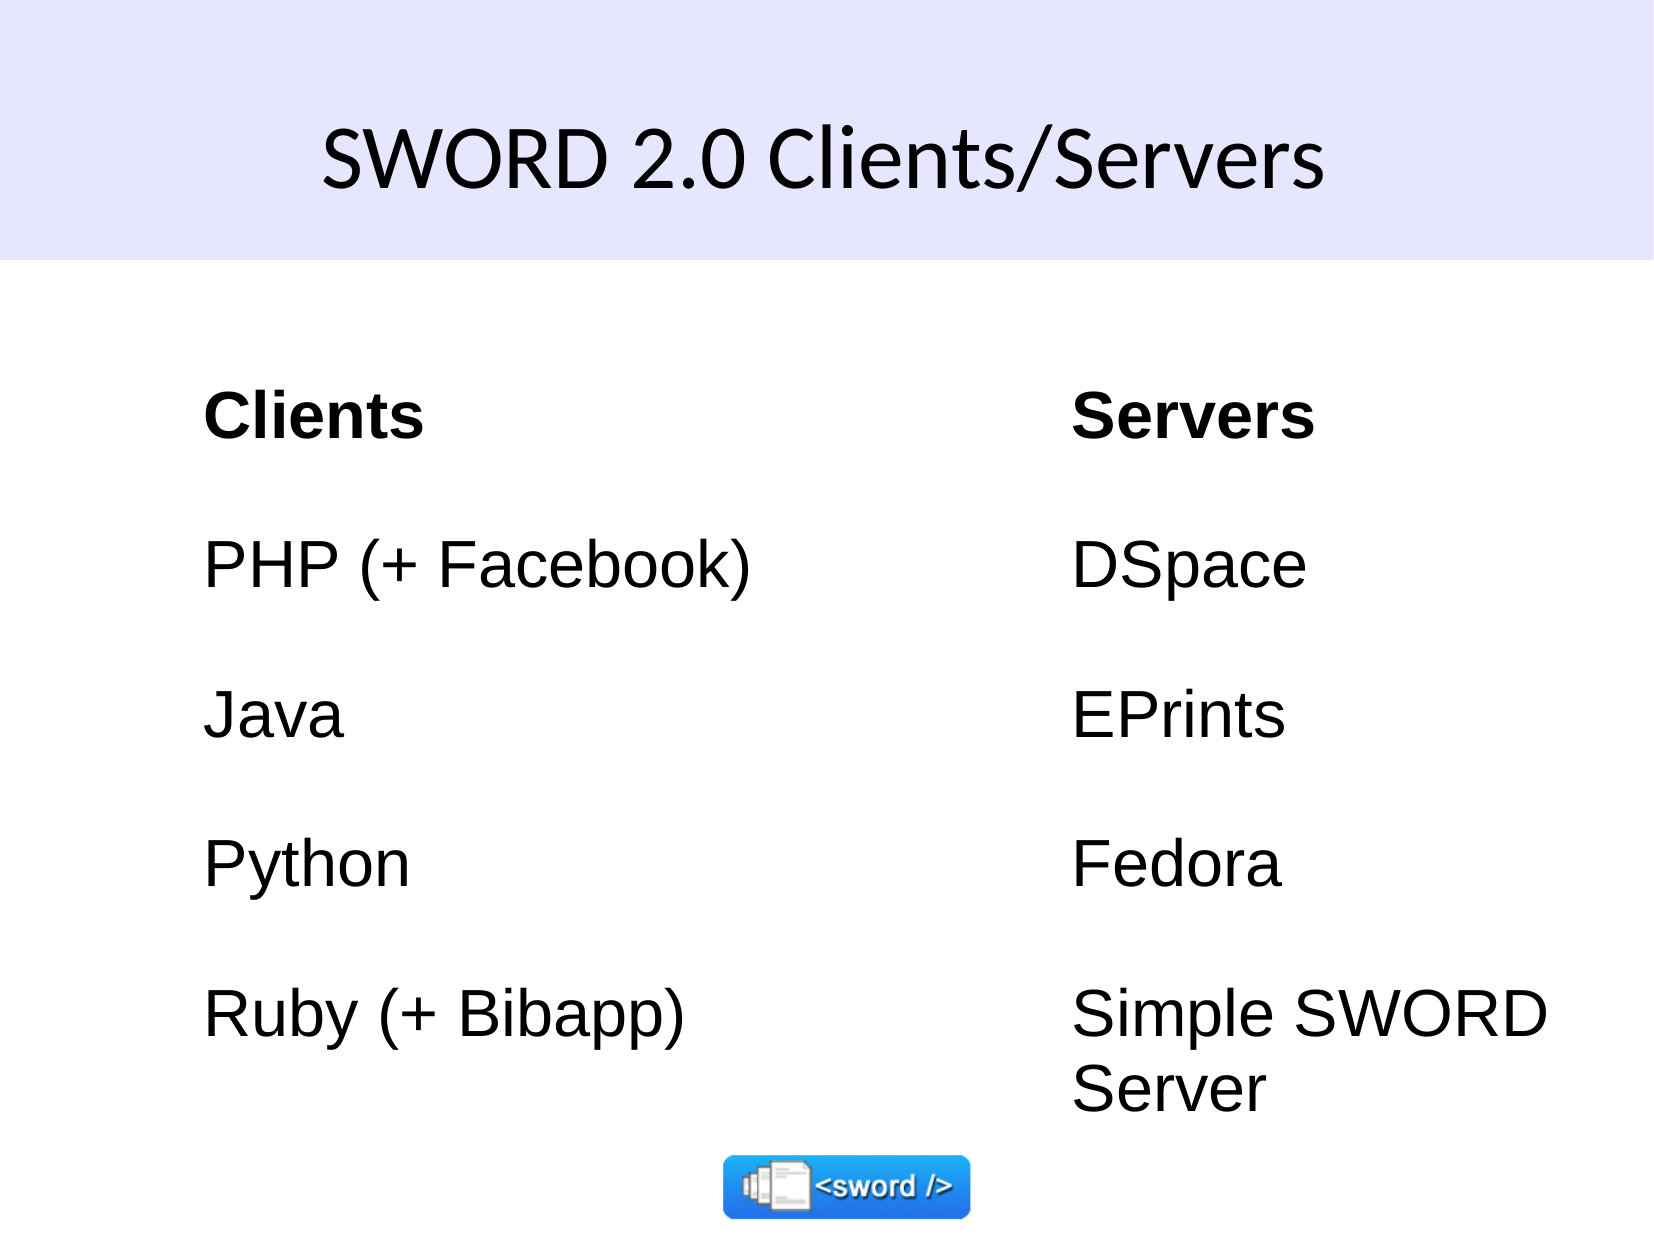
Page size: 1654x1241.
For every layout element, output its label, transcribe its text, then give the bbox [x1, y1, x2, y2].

picture [722, 1154, 973, 1223]
text_box Clients PHP (+ Facebook) Java Python Ruby (+ Bibapp) [188, 370, 770, 1059]
text_box Servers DSpace EPrints Fedora Simple SWORD Server [1057, 370, 1566, 1133]
text_box SWORD 2.0 Clients/Servers [2, 112, 1647, 235]
